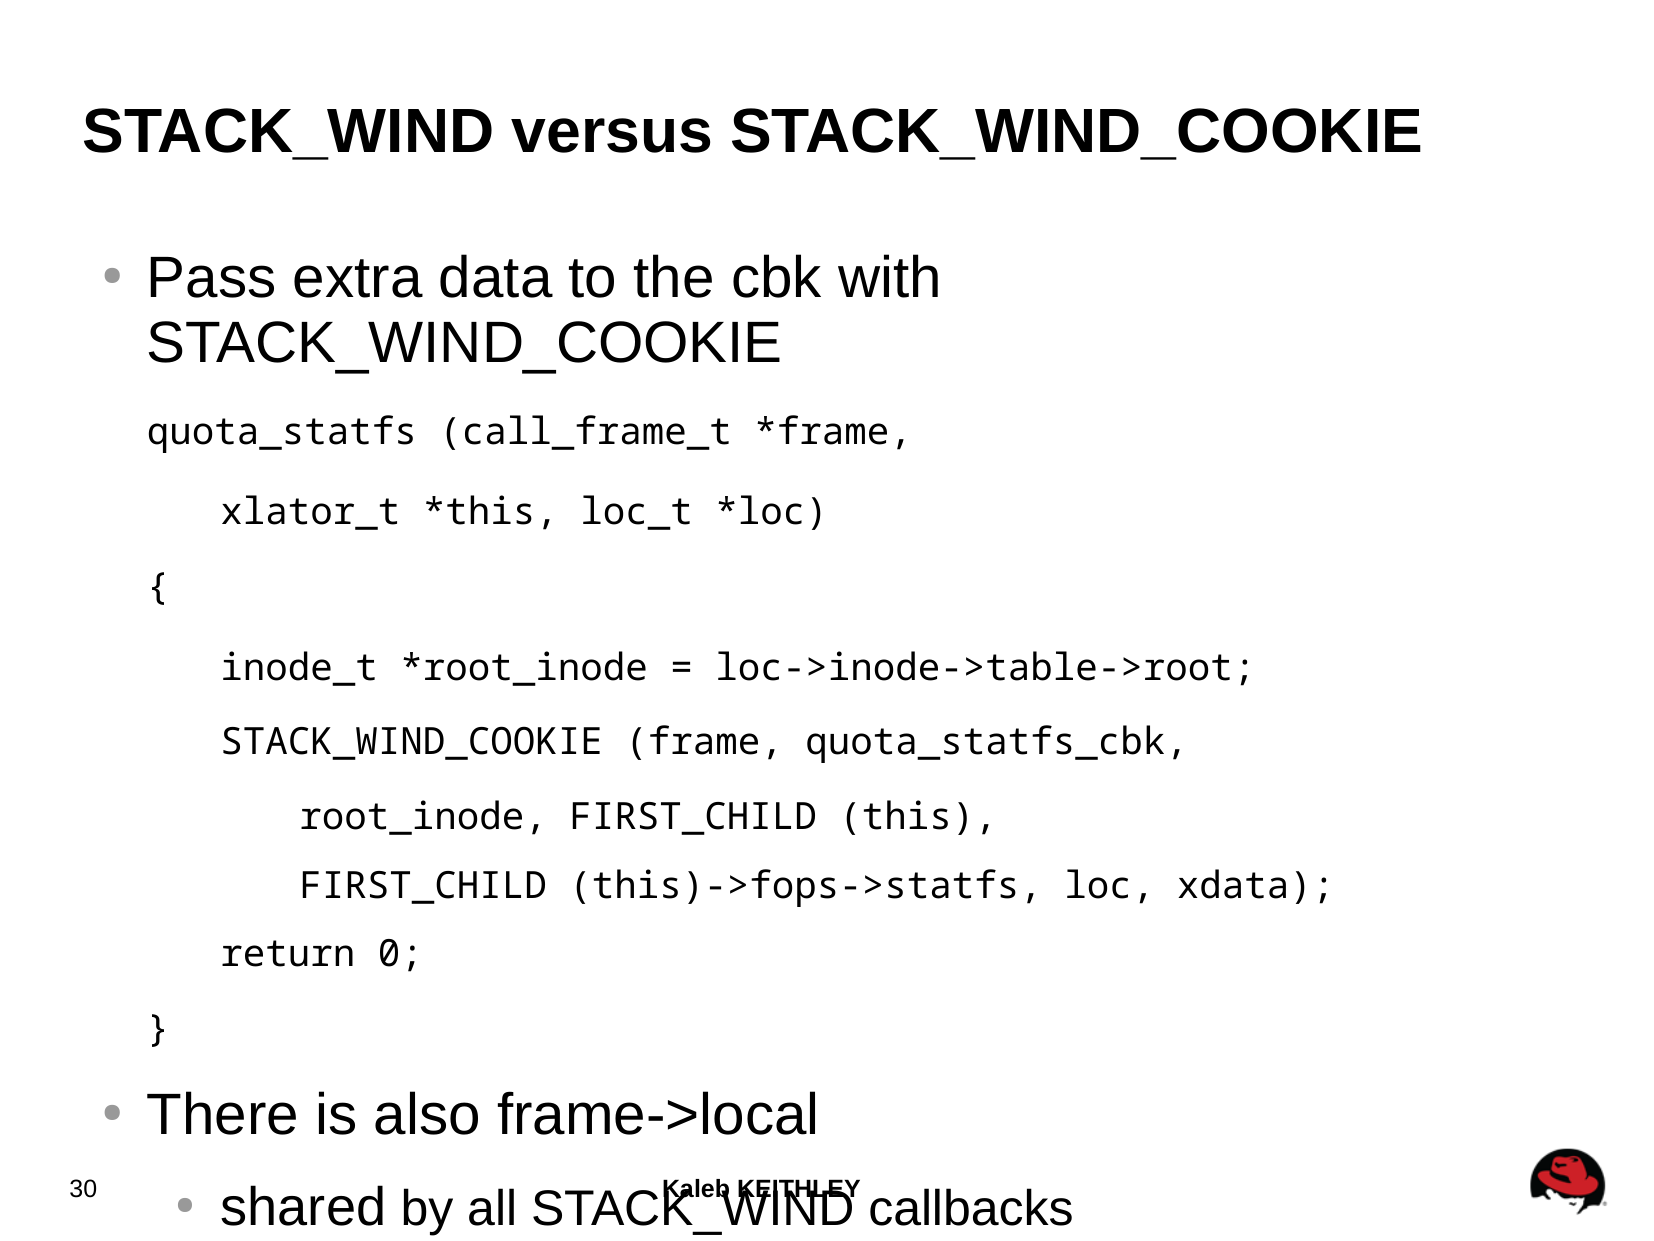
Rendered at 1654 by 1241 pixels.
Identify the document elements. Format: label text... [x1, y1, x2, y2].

picture [1576, 1146, 1613, 1224]
list Pass extra data to the cbk with STACK_WIND_COOKIE quota_statfs (call_frame_t *frame, xlator_t *this, loc_t *loc) { inode_t *root_inode = loc->inode->table->root; STACK_WIND_COOKIE (frame, quota_statfs_cbk, root_inode, FIRST_CHILD (this), FIRST_CHILD (this)->fops->statfs, loc, xdata); return 0; } There is also frame->local shared by all STACK_WIND callbacks [86, 244, 1576, 1241]
title STACK_WIND versus STACK_WIND_COOKIE [82, 37, 1571, 226]
